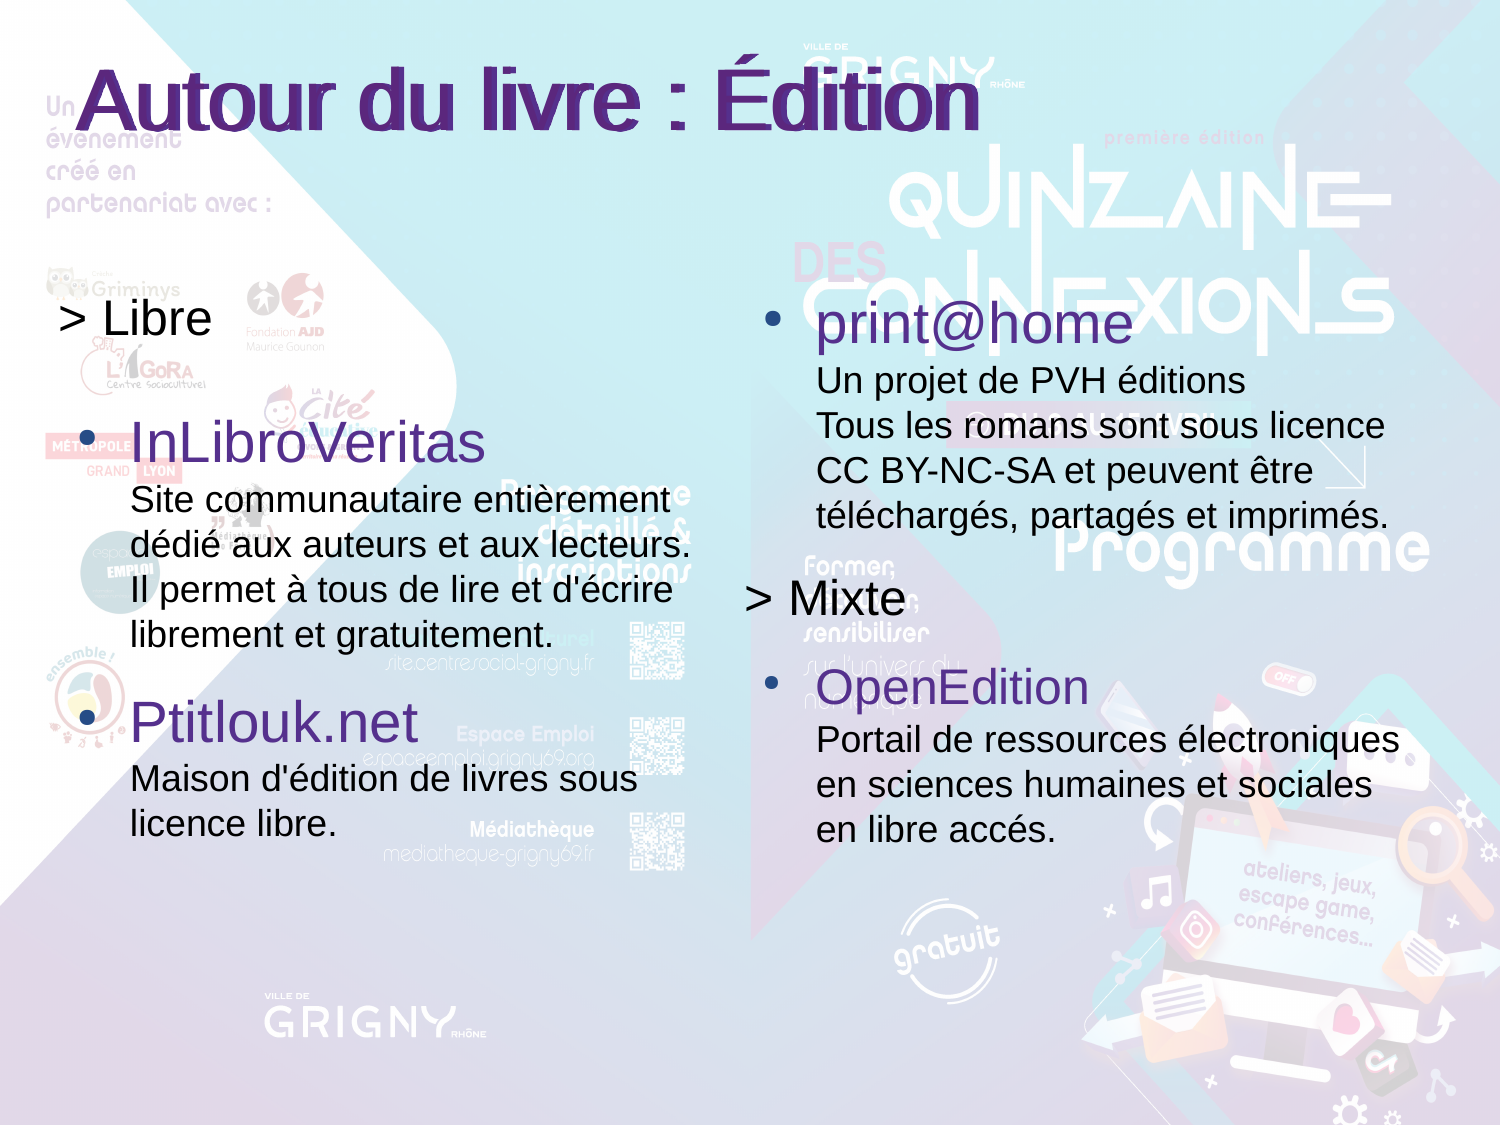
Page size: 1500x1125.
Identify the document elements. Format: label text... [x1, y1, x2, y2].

title Autour du livre : Édition [75, 29, 1425, 148]
list > Libre InLibroVeritas Site communautaire entièrement dédié aux auteurs et aux lecteurs. Il permet à tous de lire et d'écrire librement et gratuitement. Ptitlouk.net Maison d'édition de livres sous licence libre. print@home Un projet de PVH éditions Tous les romans sont sous licence CC BY-NC-SA et peuvent être téléchargés, partagés et imprimés. > Mixte OpenEdition Portail de ressources électroniques en sciences humaines et sociales en libre accés. [59, 285, 1402, 980]
